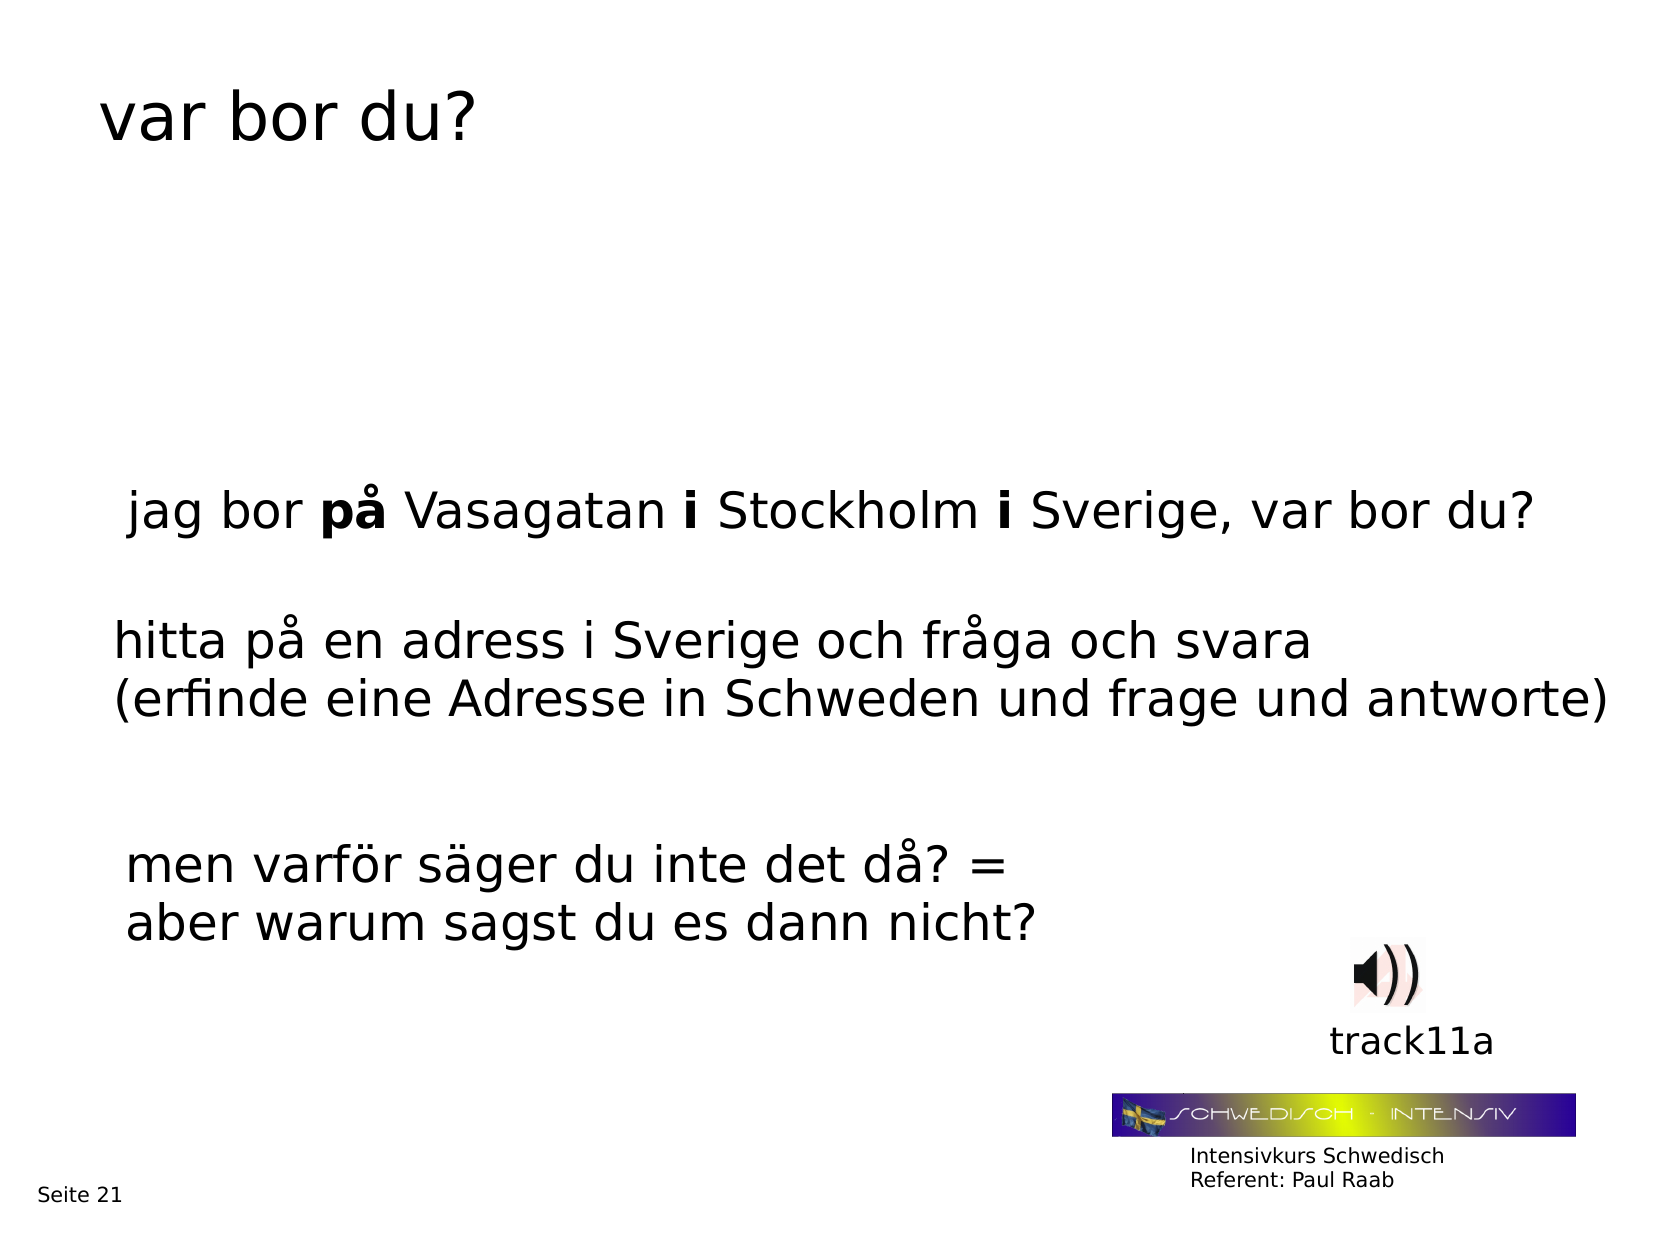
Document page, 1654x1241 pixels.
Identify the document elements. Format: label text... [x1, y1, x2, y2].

text_box jag bor på Vasagatan i Stockholm i Sverige, var bor du? [113, 474, 1560, 548]
text_box var bor du? [83, 71, 526, 164]
text_box track11a [1314, 1012, 1538, 1071]
text_box men varför säger du inte det då? = aber warum sagst du es dann nicht? [110, 828, 1161, 960]
text_box hitta på en adress i Sverige och fråga och svara (erfinde eine Adresse in Schweden und frage und antworte) [98, 604, 1637, 736]
picture [1350, 937, 1426, 1012]
picture [1112, 1093, 1576, 1137]
